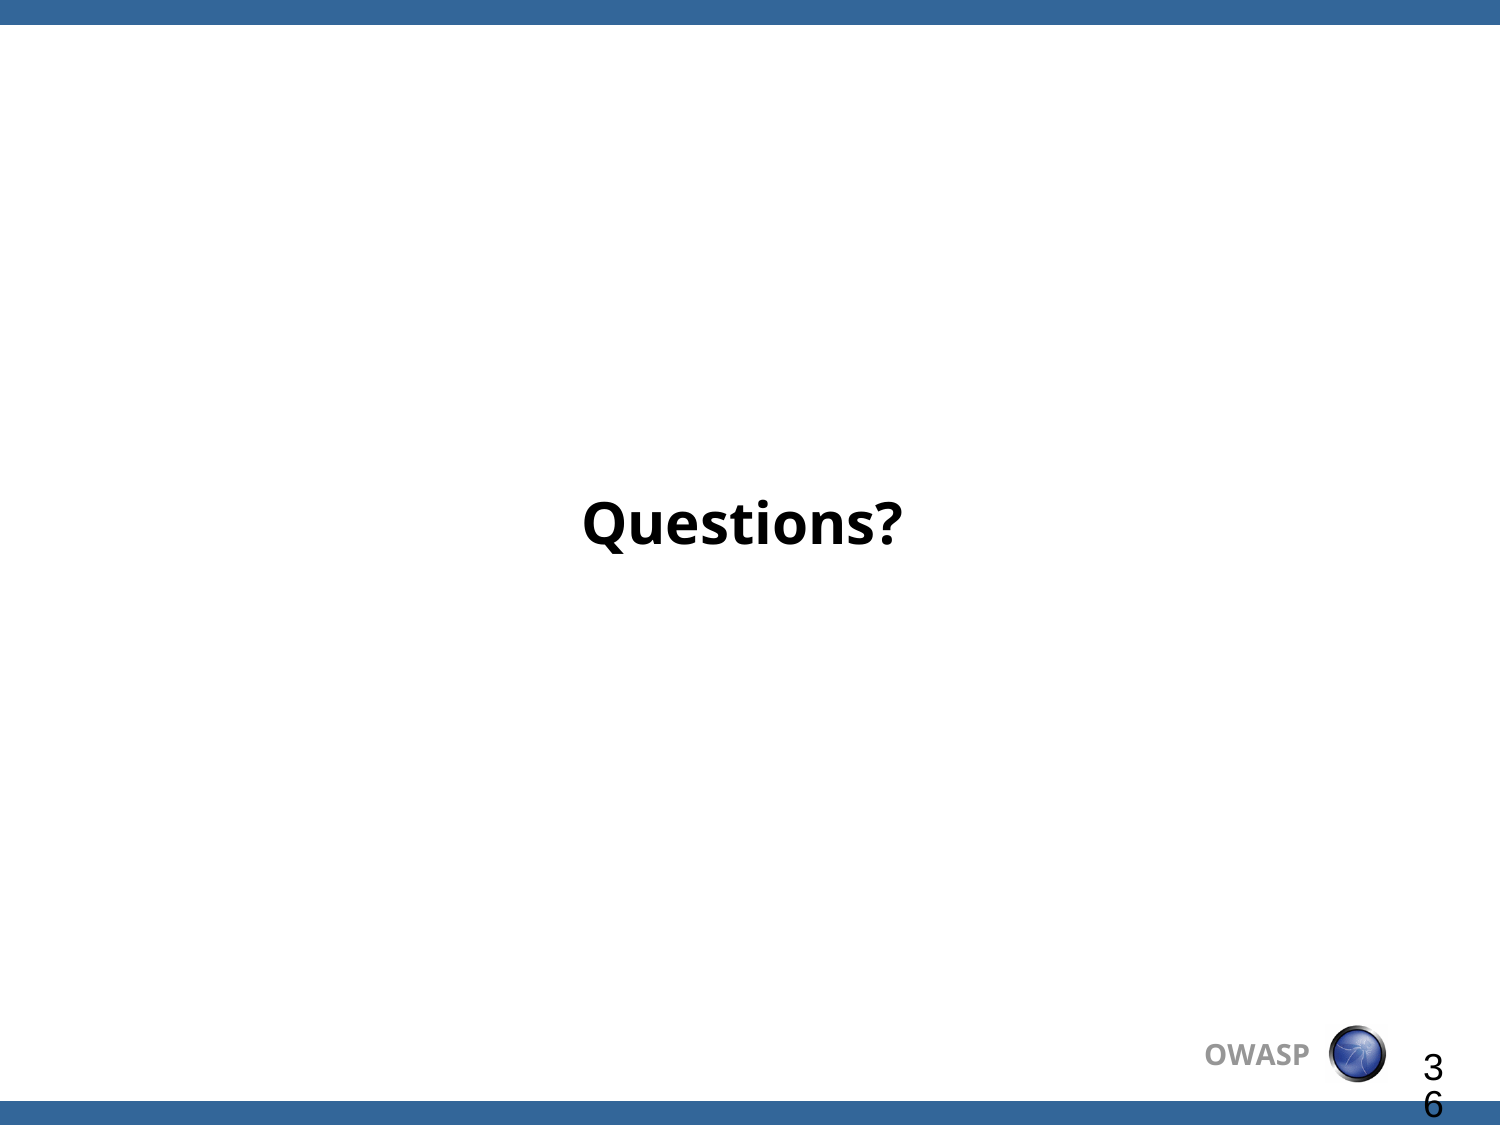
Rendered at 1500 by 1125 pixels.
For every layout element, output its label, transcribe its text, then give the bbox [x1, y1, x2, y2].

picture [1325, 1024, 1388, 1083]
title Questions? [67, 442, 1418, 599]
